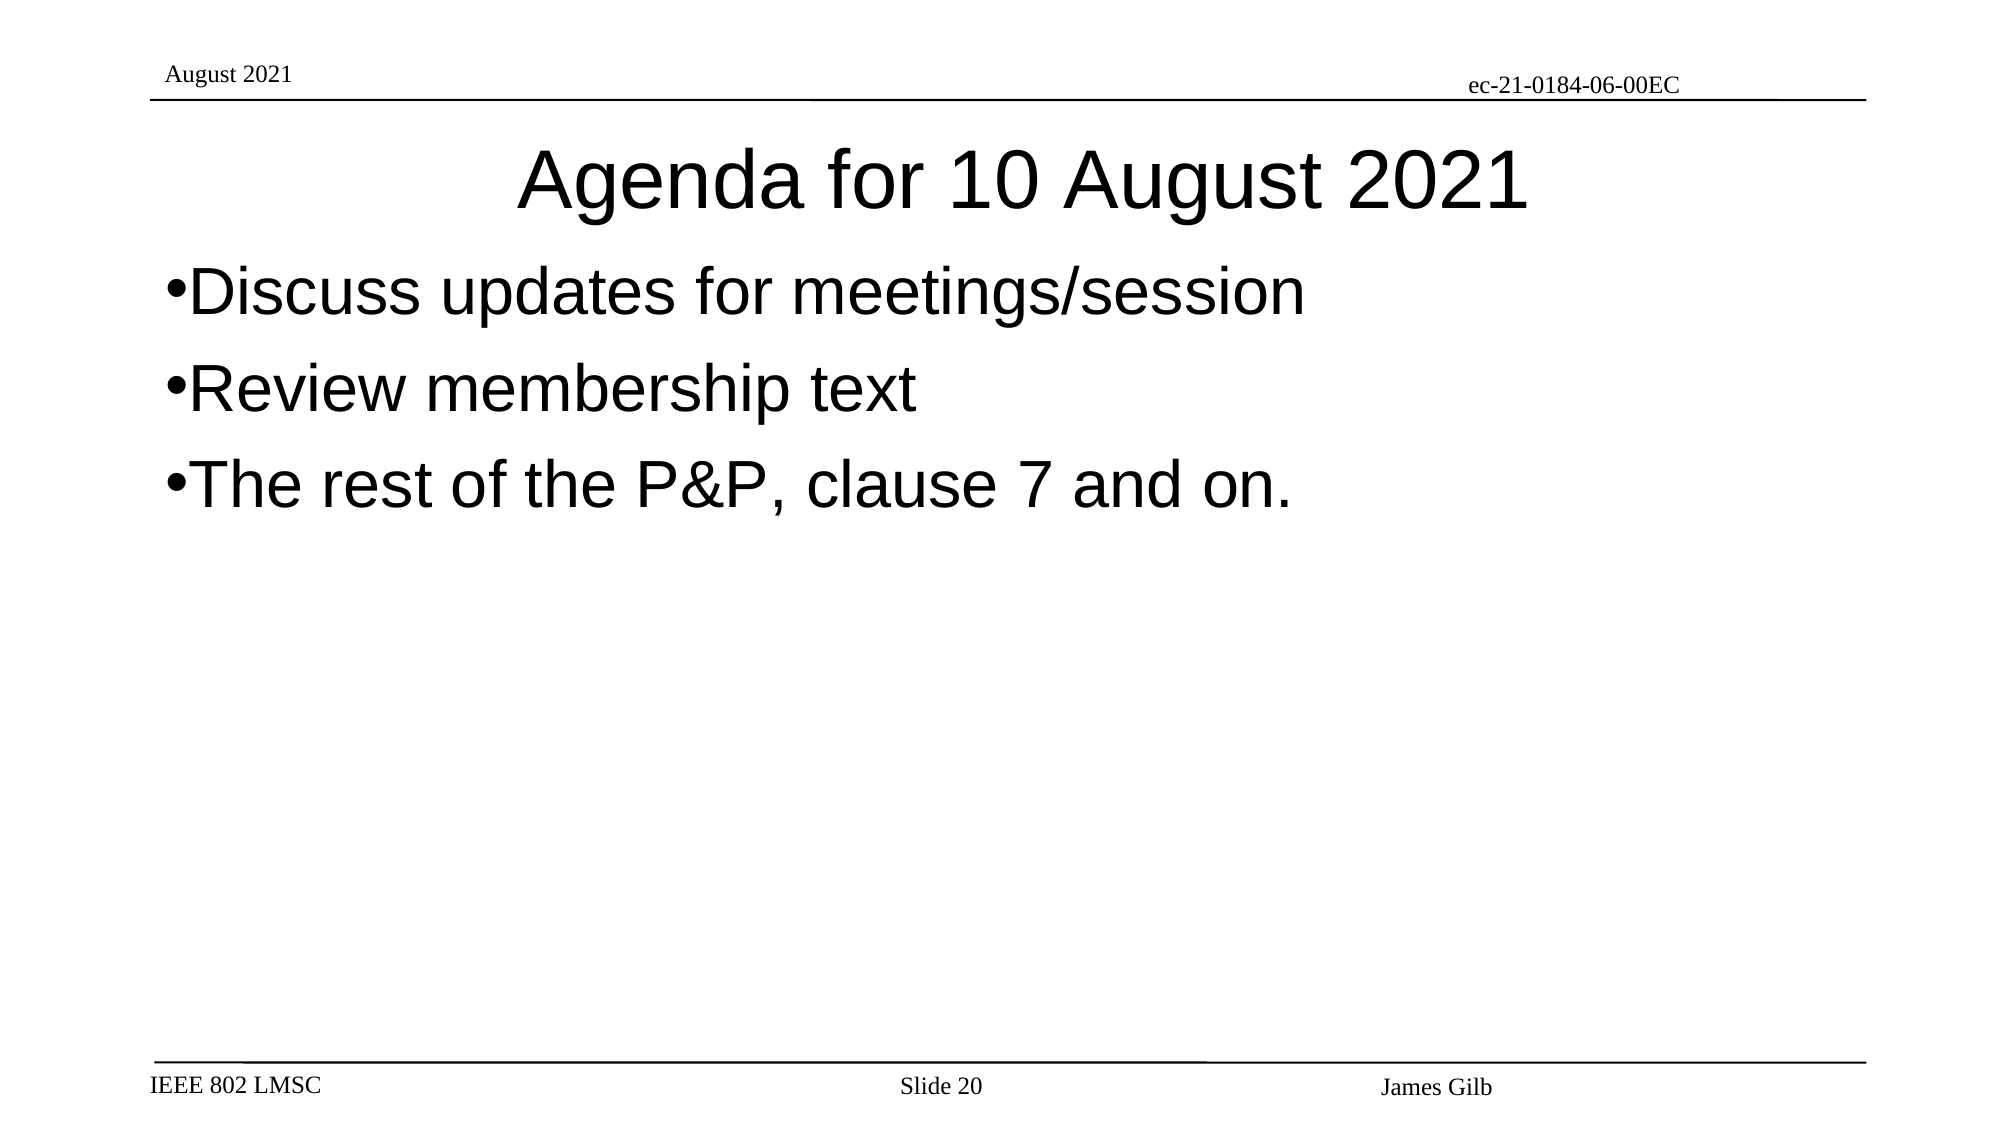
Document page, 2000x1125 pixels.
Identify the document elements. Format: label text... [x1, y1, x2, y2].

list Discuss updates for meetings/session Review membership text The rest of the P&P, clause 7 and on. [149, 239, 1900, 1051]
title Agenda for 10 August 2021 [149, 112, 1900, 238]
text_box Slide [799, 1069, 1083, 1108]
